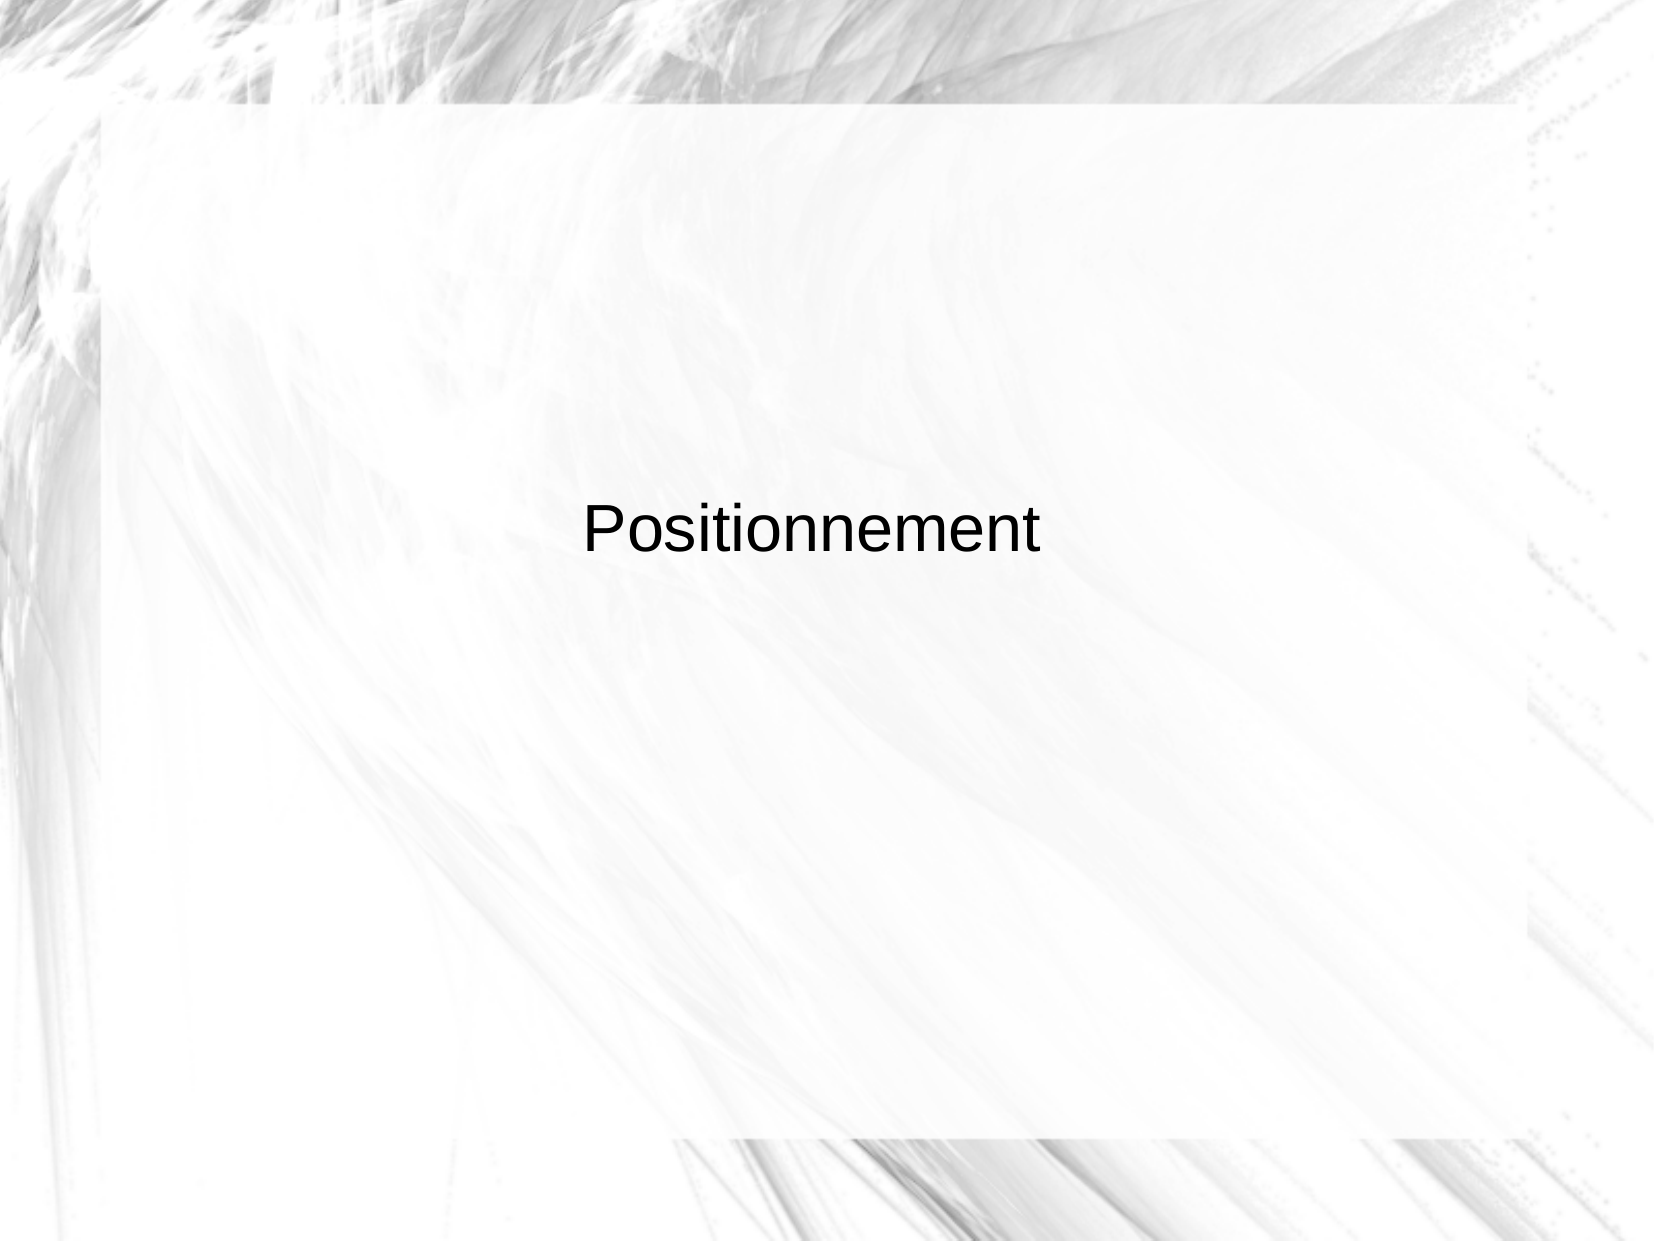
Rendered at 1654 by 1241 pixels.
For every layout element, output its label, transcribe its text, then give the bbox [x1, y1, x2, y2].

subtitle Positionnement [118, 119, 1506, 938]
picture [0, 0, 1654, 1241]
